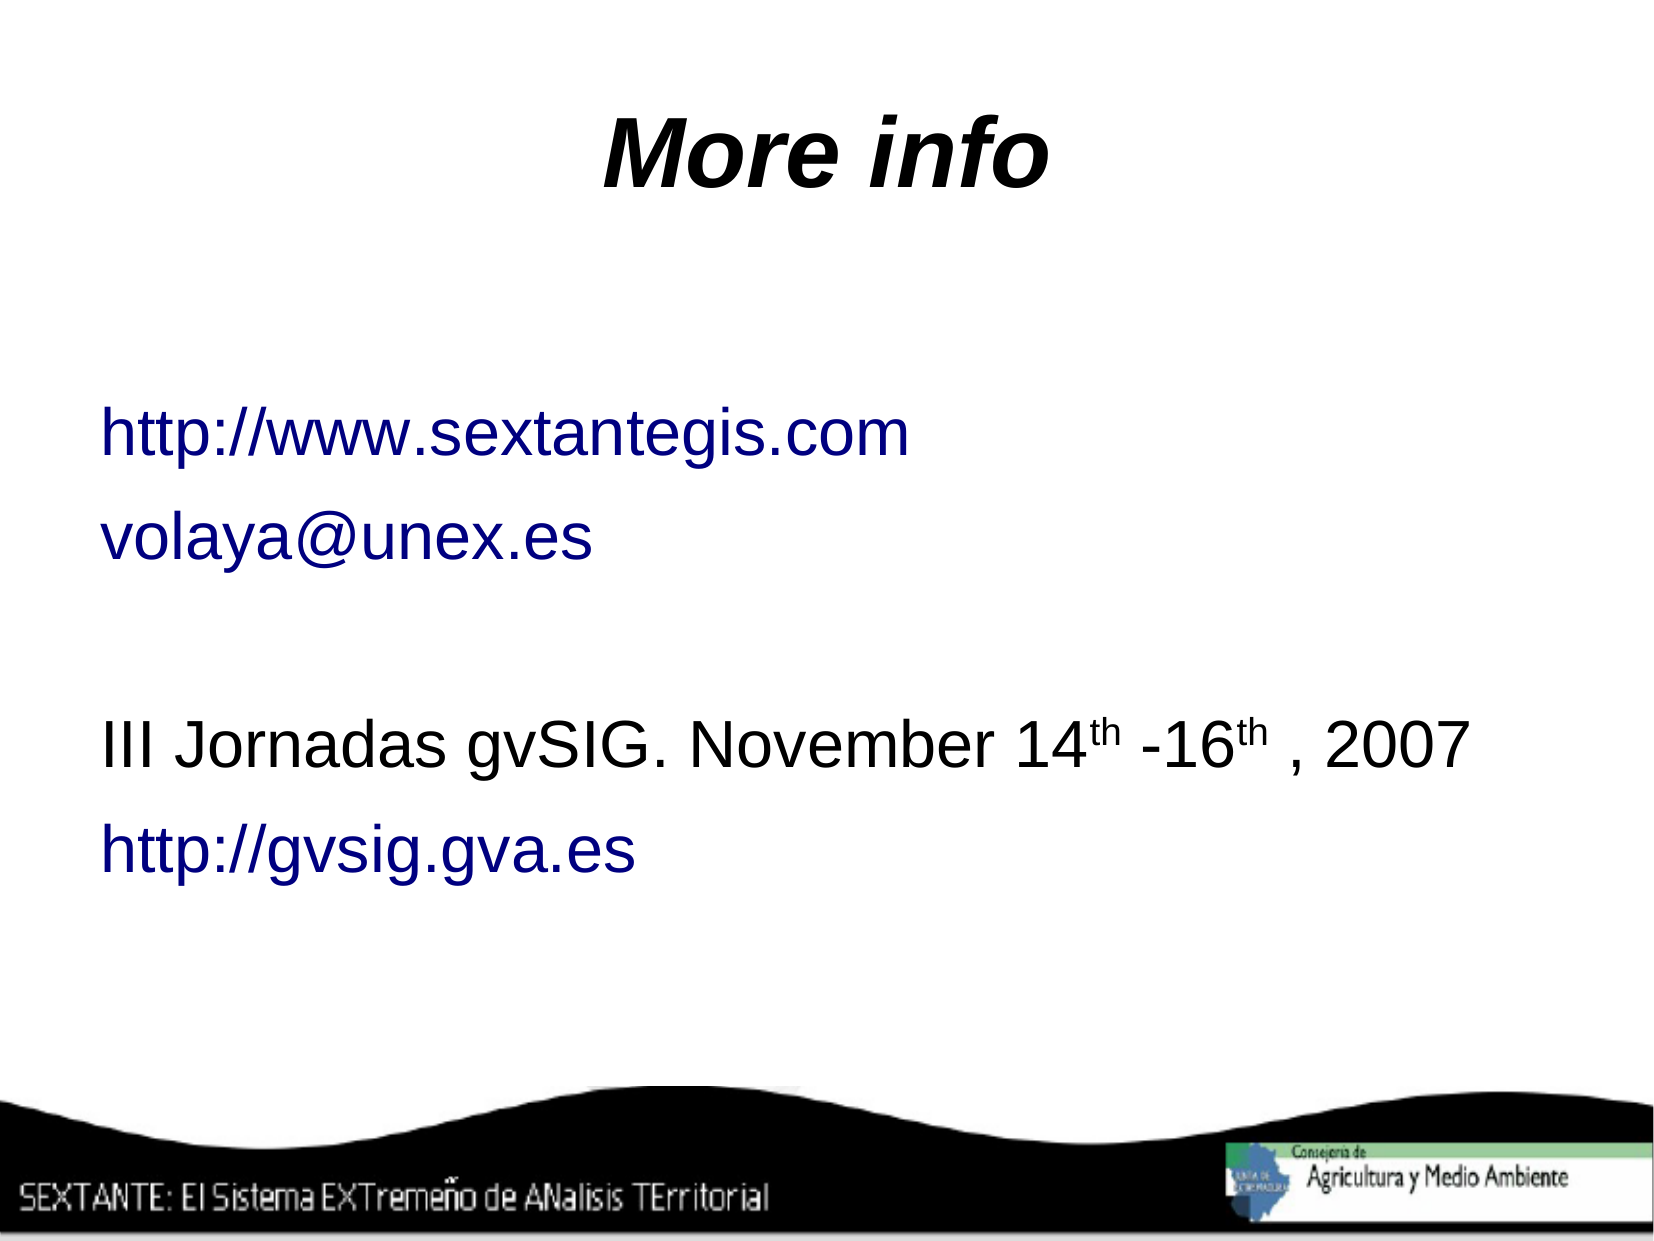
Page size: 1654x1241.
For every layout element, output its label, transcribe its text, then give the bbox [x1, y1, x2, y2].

title More info [82, 49, 1571, 257]
picture [0, 1086, 1654, 1241]
list http://www.sextantegis.com volaya@unex.es III Jornadas gvSIG. November 14th -16th , 2007 http://gvsig.gva.es [82, 290, 1571, 1094]
